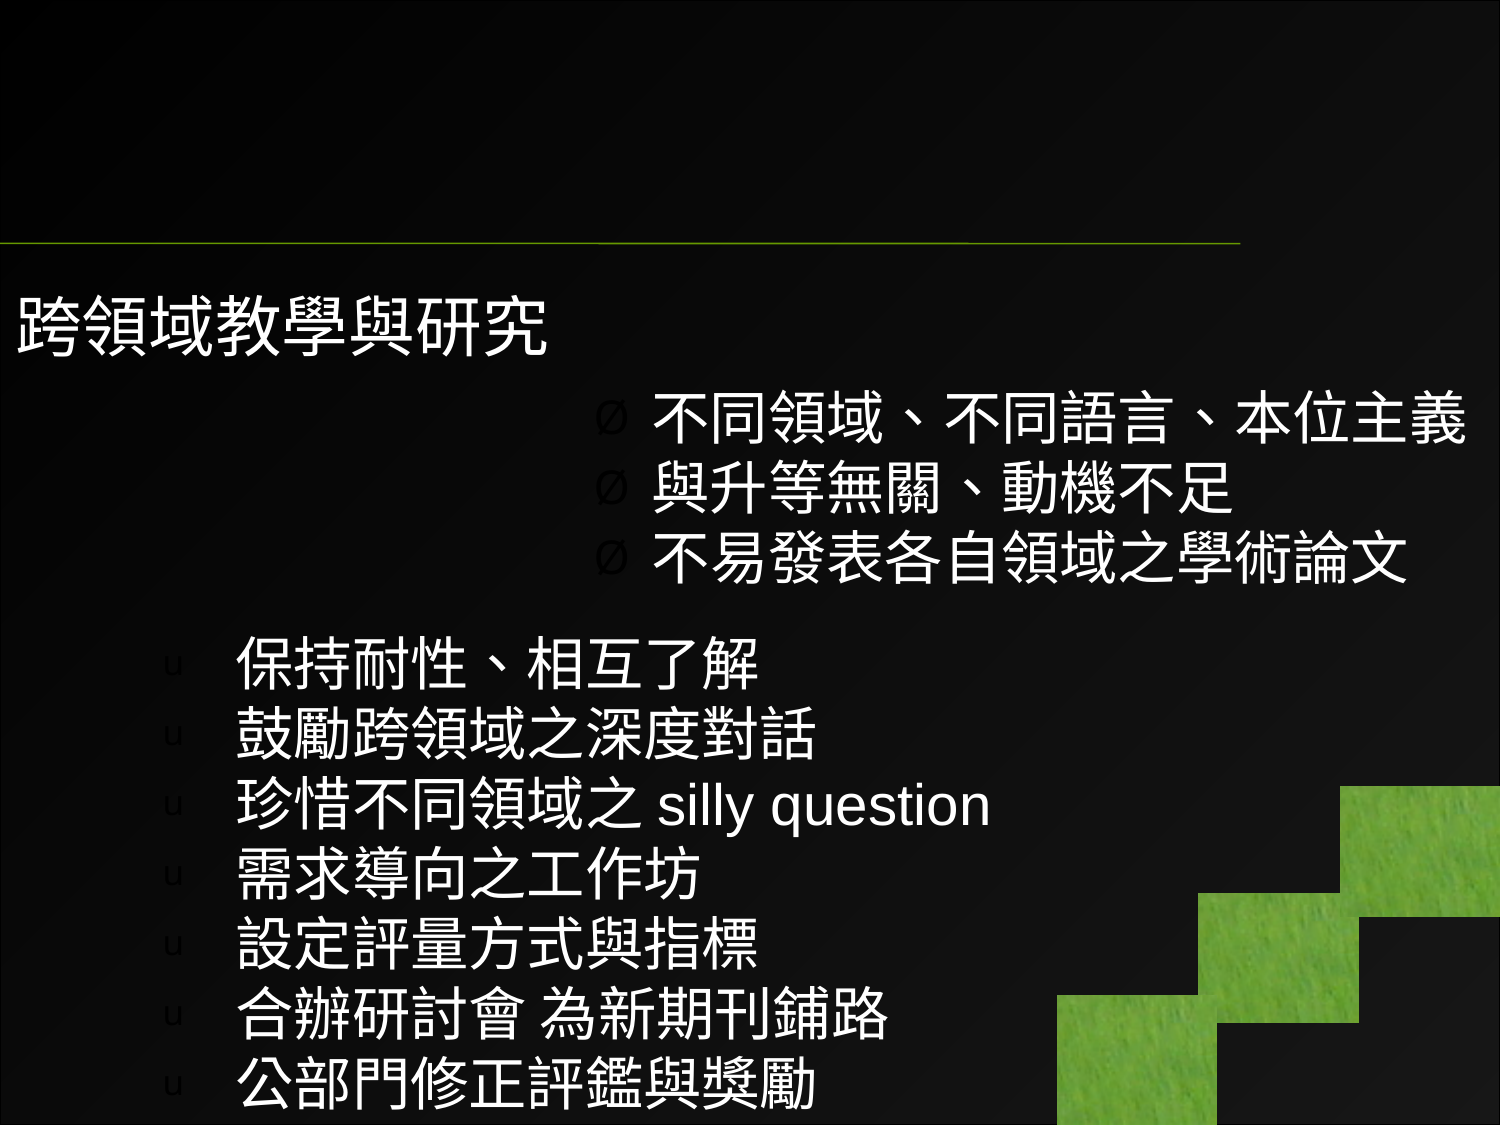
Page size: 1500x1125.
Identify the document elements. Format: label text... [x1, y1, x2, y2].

text_box [0, 382, 1500, 1125]
text_box [0, 0, 1500, 373]
text_box [1217, 917, 1500, 1125]
text_box 保持耐性、相互了解 鼓勵跨領域之深度對話 珍惜不同領域之silly question 需求導向之工作坊 設定評量方式與指標 合辦研討會 為新期刊鋪路 公部門修正評鑑與獎勵 [148, 620, 1034, 1125]
text_box 不同領域、不同語言、本位主義 與升等無關、動機不足 不易發表各自領域之學術論文 [579, 373, 1500, 599]
text_box 跨領域教學與研究 [0, 232, 1070, 382]
picture [1057, 786, 1500, 1125]
